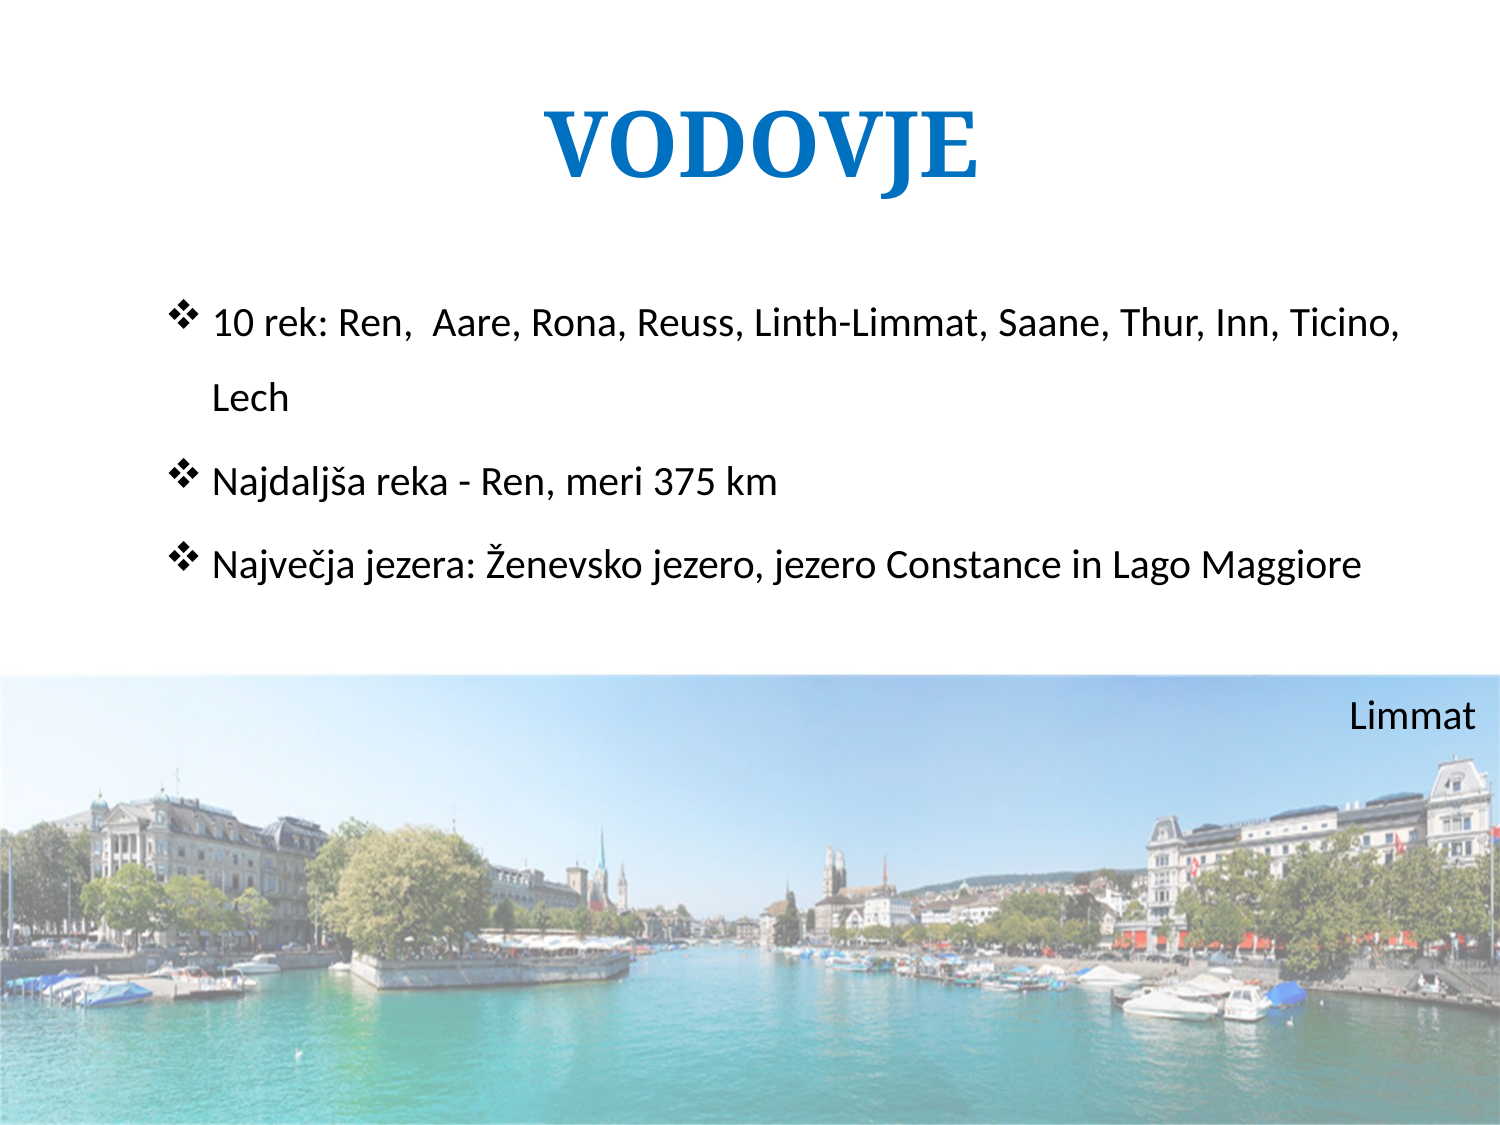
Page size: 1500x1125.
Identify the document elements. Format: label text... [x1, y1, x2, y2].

text_box VODOVJE [207, 78, 1318, 203]
text_box Limmat [1334, 680, 1500, 746]
list 10 rek: Ren, Aare, Rona, Reuss, Linth-Limmat, Saane, Thur, Inn, Ticino, Lech Najdaljša reka - Ren, meri 375 km Največja jezera: Ženevsko jezero, jezero Constance in Lago Maggiore [75, 262, 1425, 1005]
